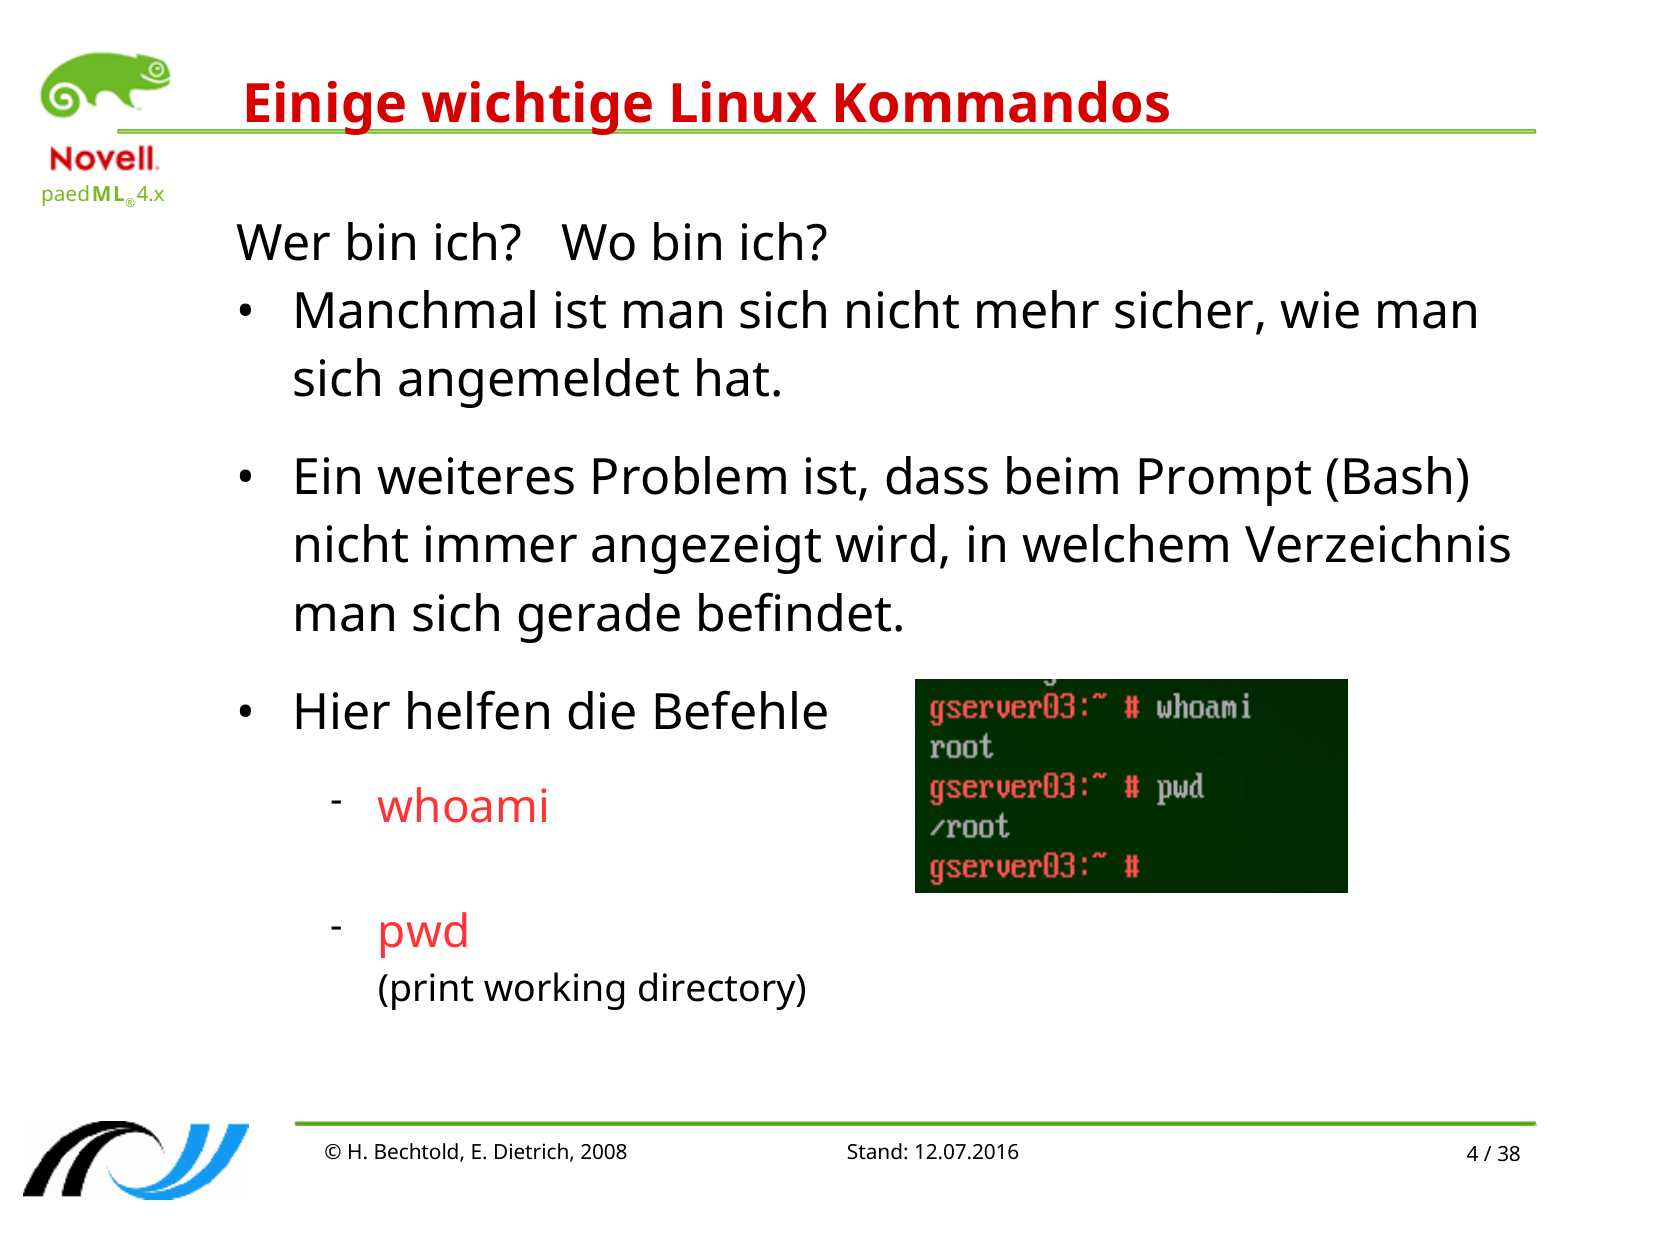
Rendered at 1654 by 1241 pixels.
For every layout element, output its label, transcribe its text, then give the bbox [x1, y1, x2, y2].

title Einige wichtige Linux Kommandos [242, 68, 1577, 135]
picture [23, 1121, 249, 1200]
picture [915, 679, 1348, 893]
list Wer bin ich? Wo bin ich? Manchmal ist man sich nicht mehr sicher, wie man sich angemeldet hat. Ein weiteres Problem ist, dass beim Prompt (Bash) nicht immer angezeigt wird, in welchem Verzeichnis man sich gerade befindet. Hier helfen die Befehle whoami pwd (print working directory) [236, 206, 1565, 1004]
picture [26, 35, 184, 193]
